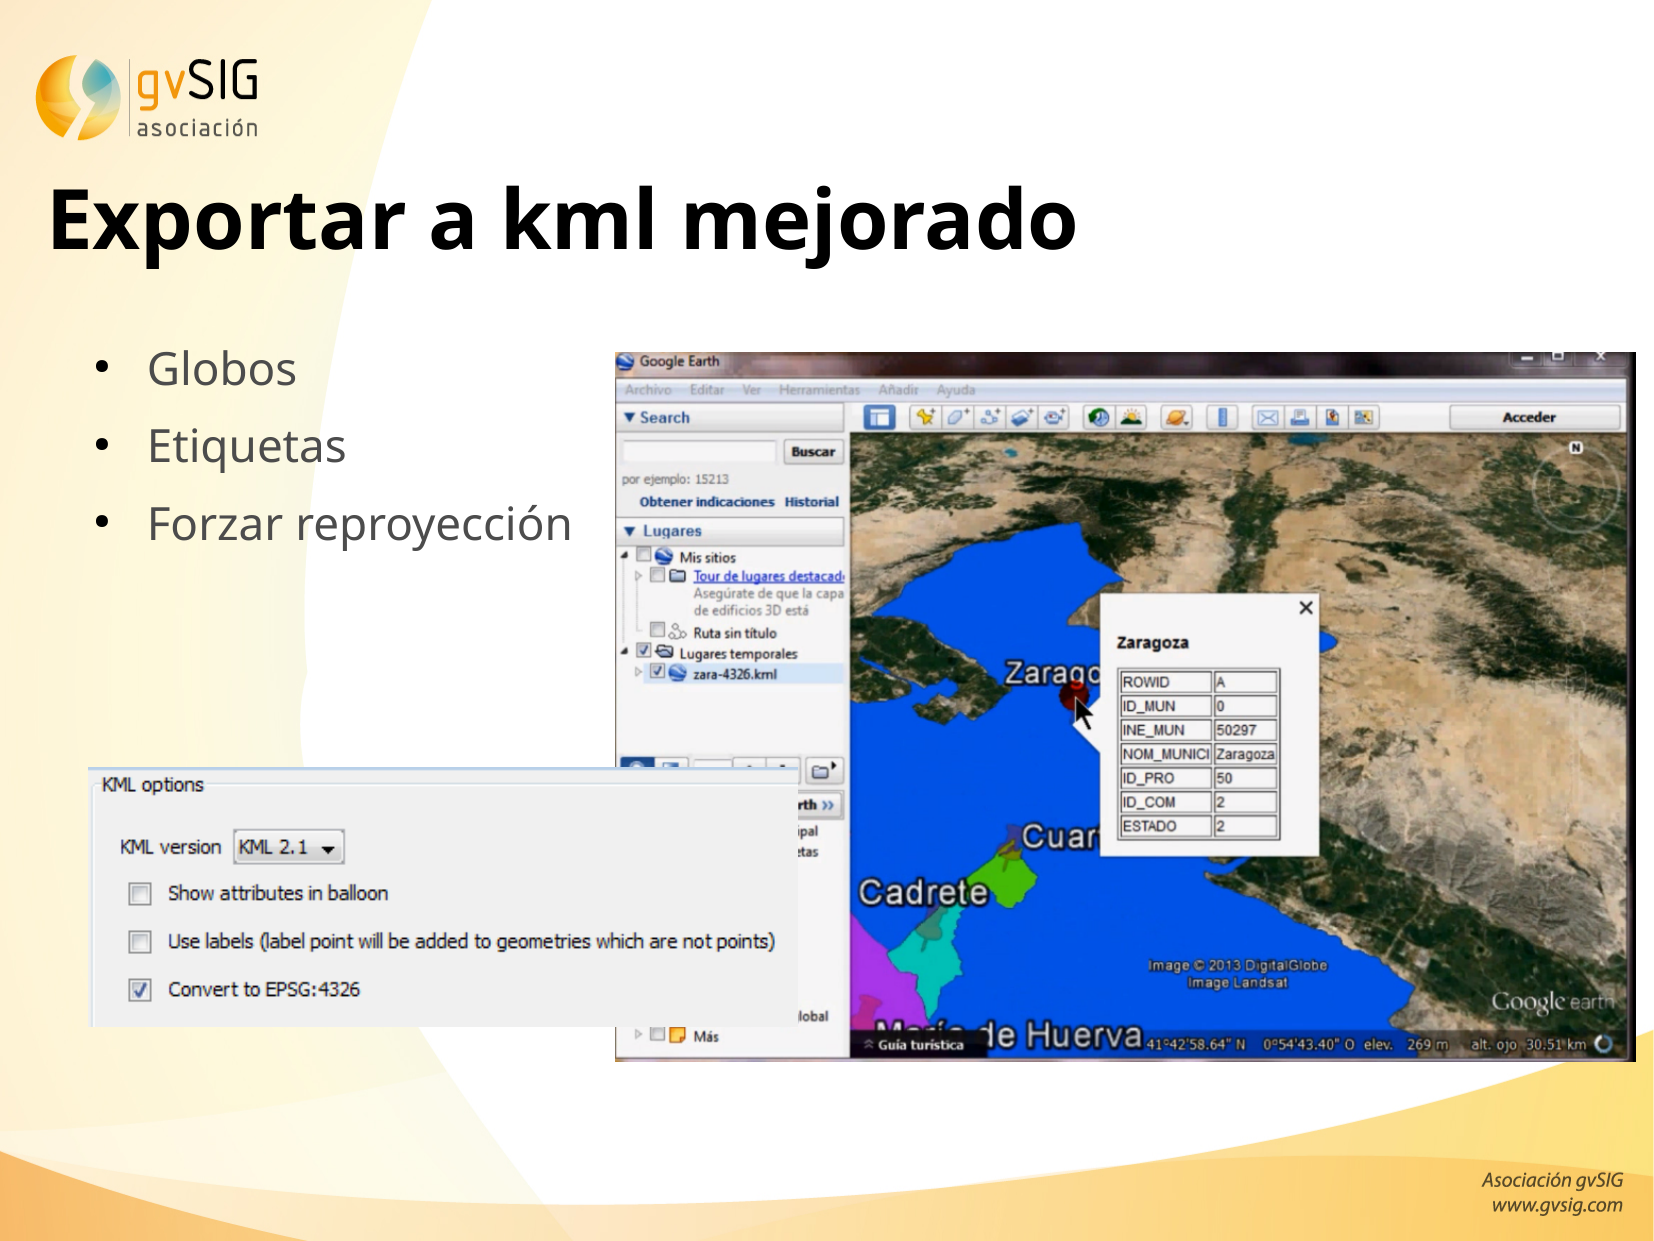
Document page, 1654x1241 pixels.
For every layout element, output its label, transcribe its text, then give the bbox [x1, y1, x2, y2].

title Exportar a kml mejorado [46, 170, 1534, 265]
picture [0, 0, 1654, 1241]
list Globos Etiquetas Forzar reproyección [76, 336, 709, 1042]
